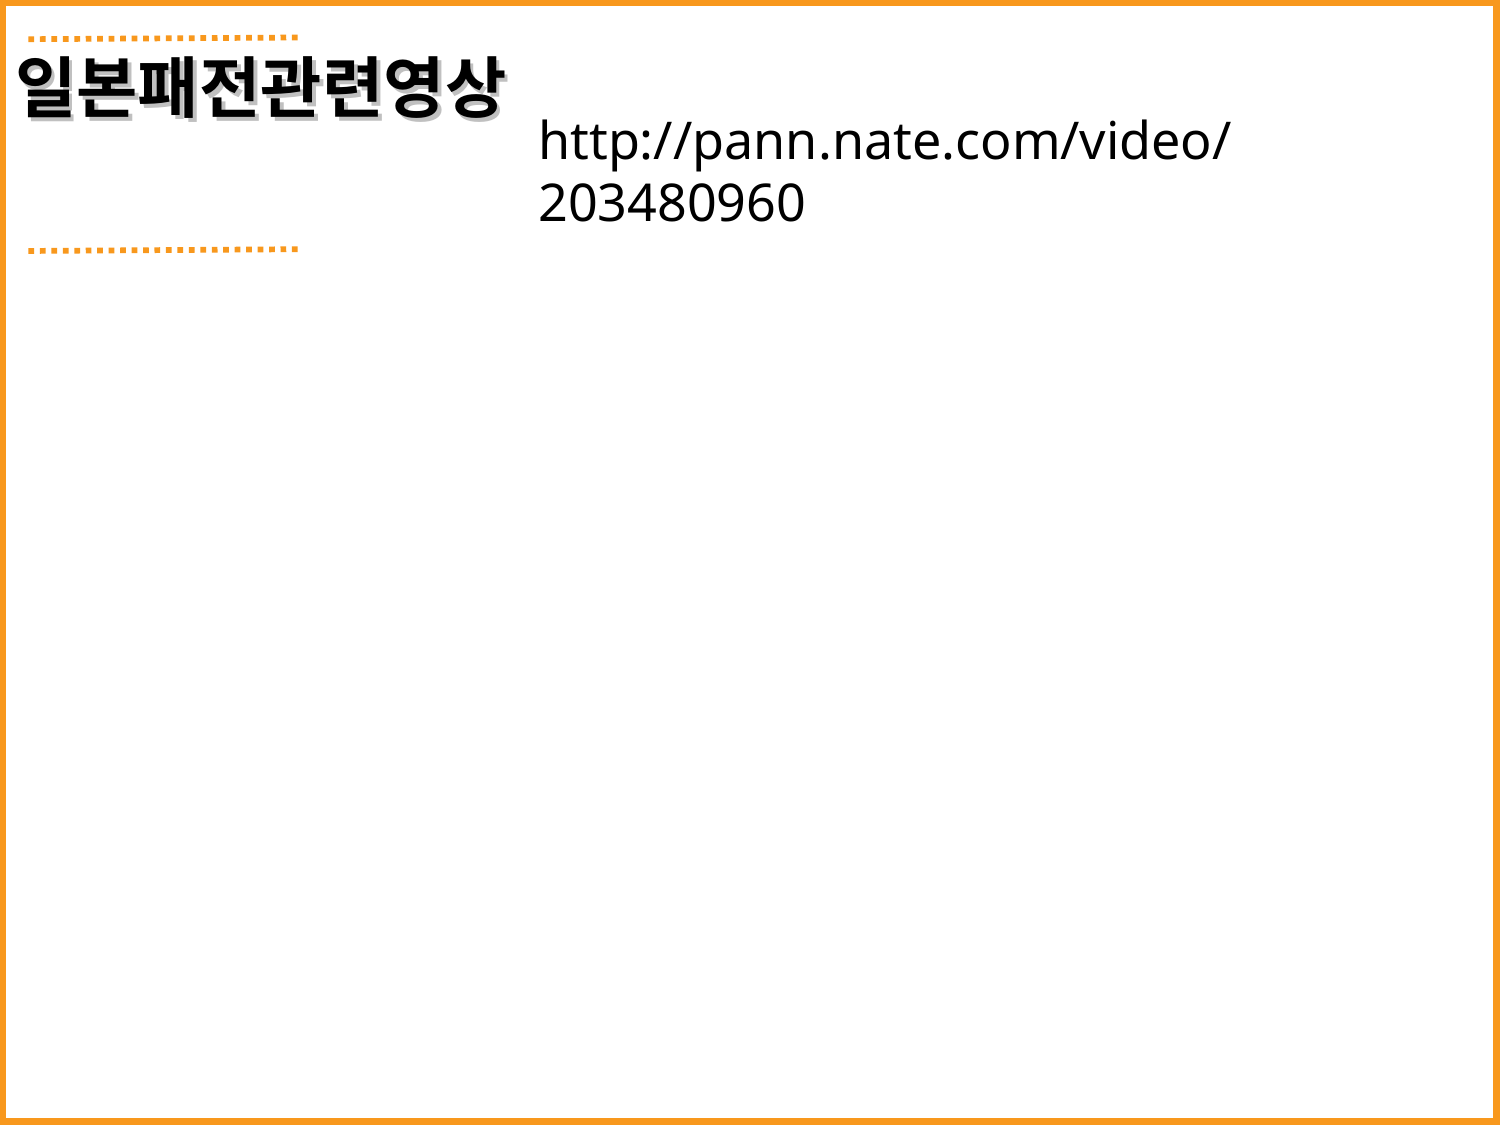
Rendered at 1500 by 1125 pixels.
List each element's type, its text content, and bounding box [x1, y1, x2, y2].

text_box http://pann.nate.com/video/203480960 [523, 100, 1500, 240]
picture [0, 178, 1500, 1125]
text_box 일본패전관련영상 [0, 47, 557, 178]
